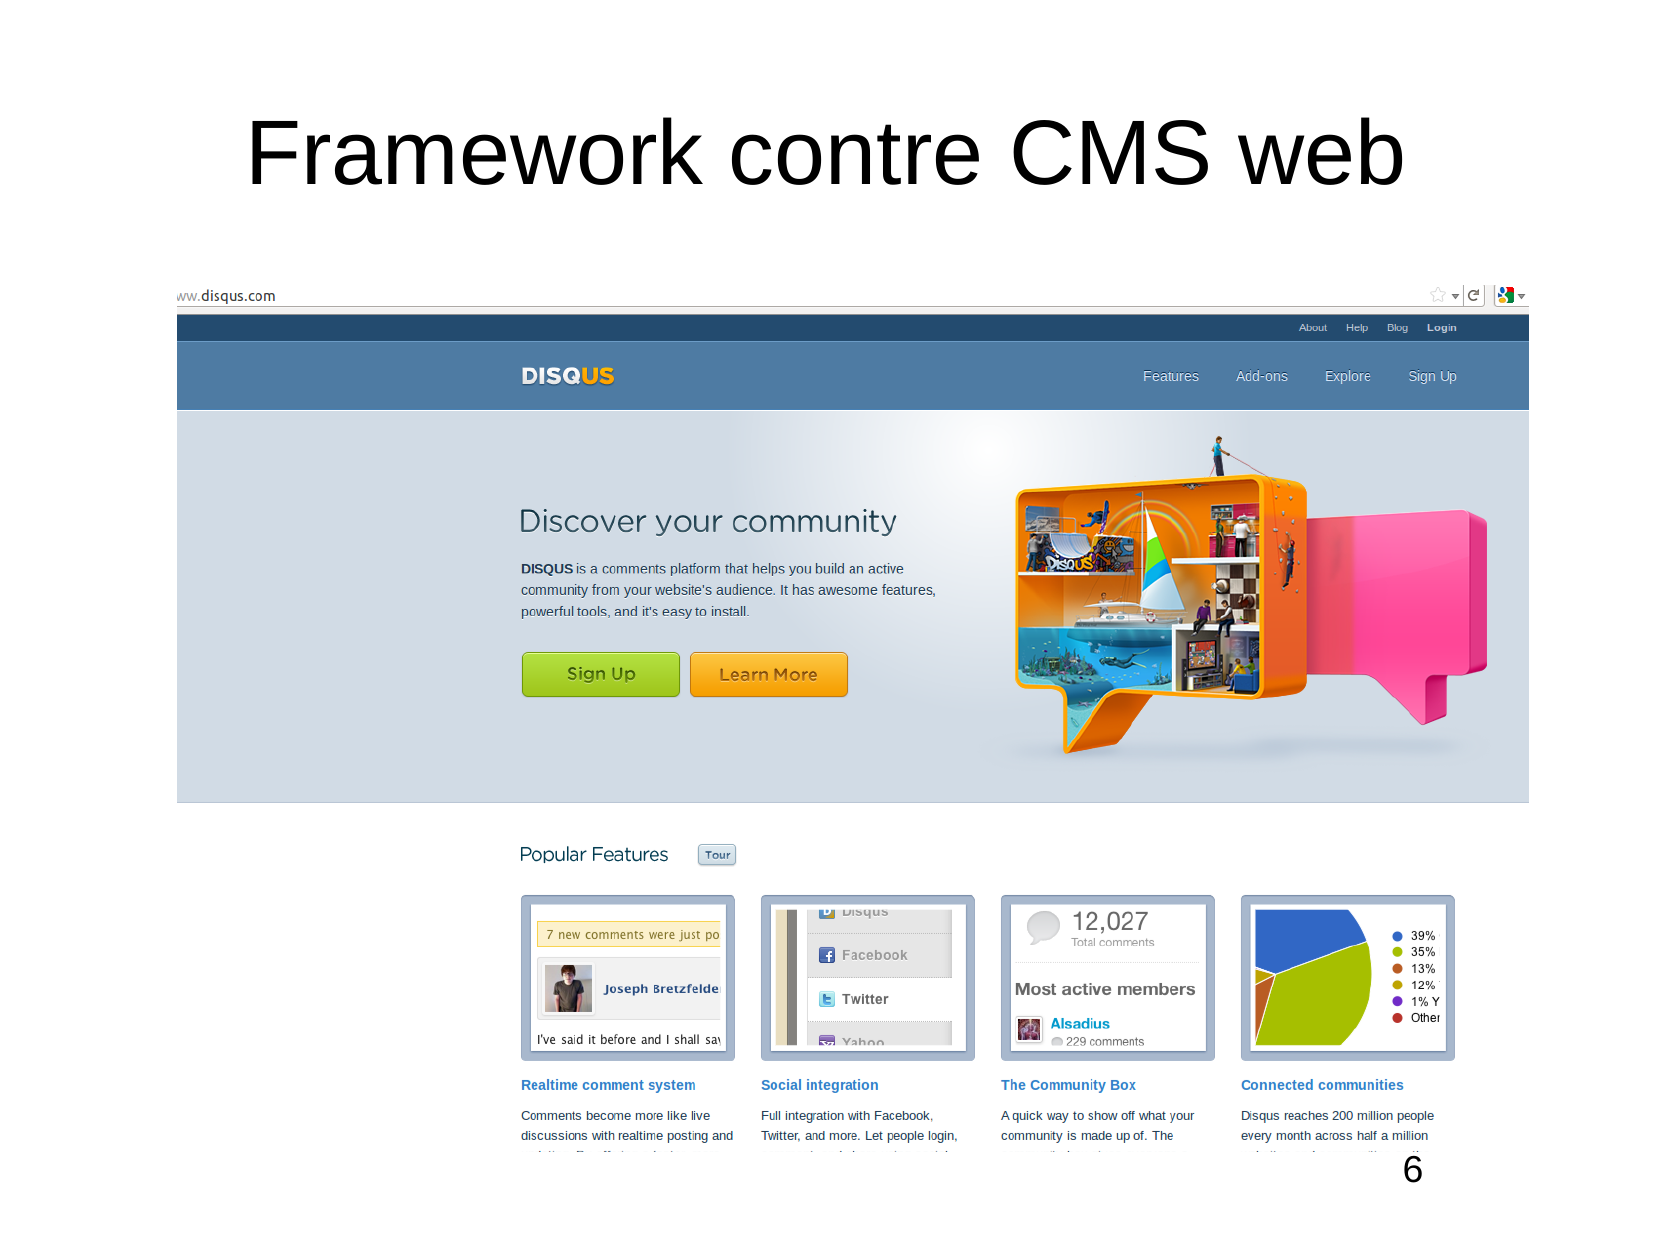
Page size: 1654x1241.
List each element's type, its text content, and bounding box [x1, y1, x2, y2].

title Framework contre CMS web [82, 49, 1571, 257]
picture [177, 285, 1529, 1152]
